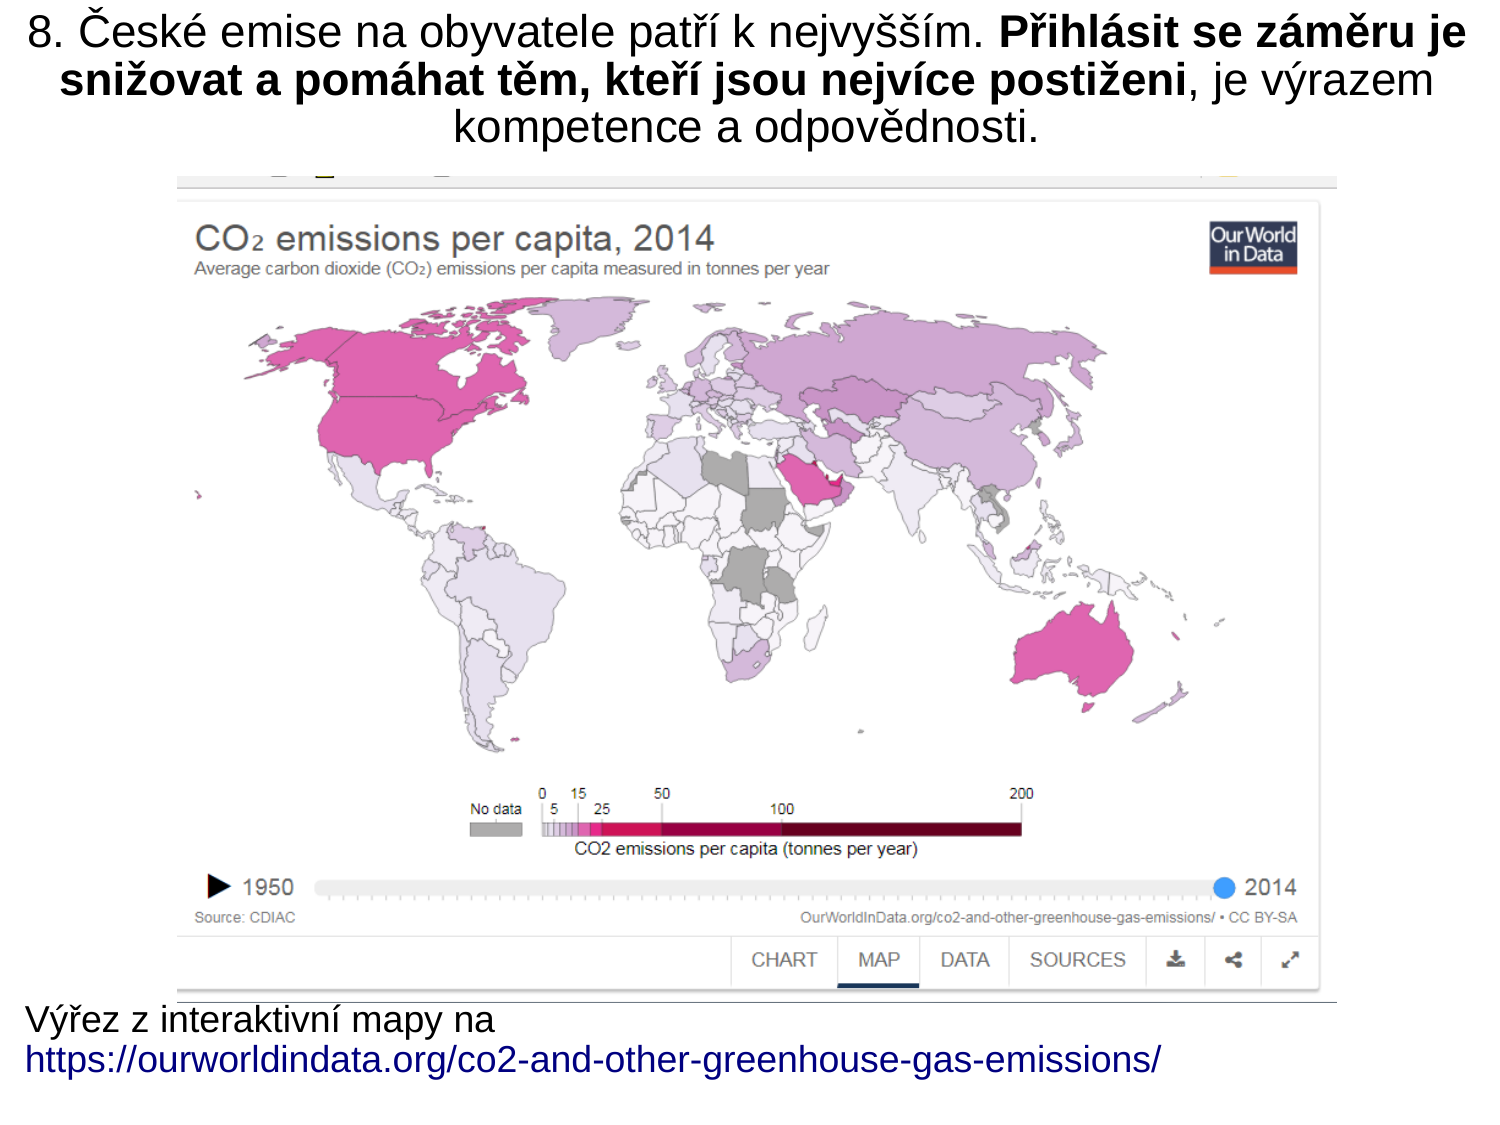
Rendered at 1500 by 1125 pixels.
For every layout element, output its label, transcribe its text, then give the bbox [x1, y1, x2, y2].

list Výřez z interaktivní mapy na https://ourworldindata.org/co2-and-other-greenhouse-gas-emissions/ [24, 1001, 1491, 1118]
title 8. České emise na obyvatele patří k nejvyšším. Přihlásit se záměru je snižovat a pomáhat těm, kteří jsou nejvíce postiženi, je výrazem kompetence a odpovědnosti. [5, 0, 1489, 169]
picture [177, 176, 1337, 1003]
